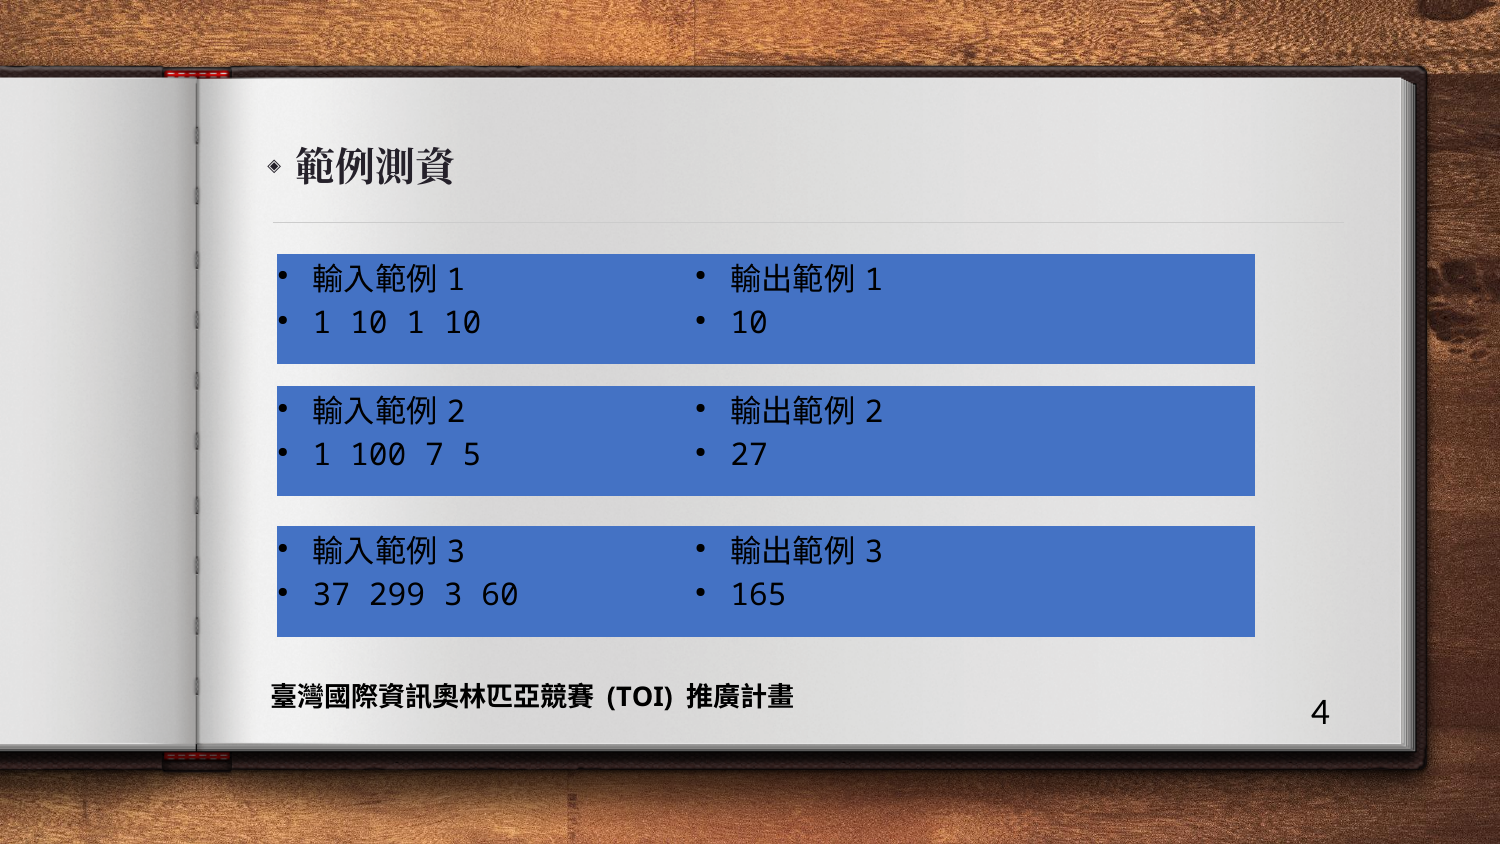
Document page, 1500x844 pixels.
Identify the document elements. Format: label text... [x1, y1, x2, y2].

table_header 輸出範例3 165 [695, 526, 1255, 637]
table_header 輸入範例1 1 10 1 10 [277, 254, 695, 364]
table_header 輸出範例2 27 [695, 386, 1255, 496]
table_header 輸出範例1 10 [695, 254, 1255, 364]
text_box [1295, 672, 1386, 737]
table_header 輸入範例3 37 299 3 60 [277, 526, 695, 637]
list 範例測資 [252, 126, 1194, 205]
table_header 輸入範例2 1 100 7 5 [277, 386, 695, 496]
